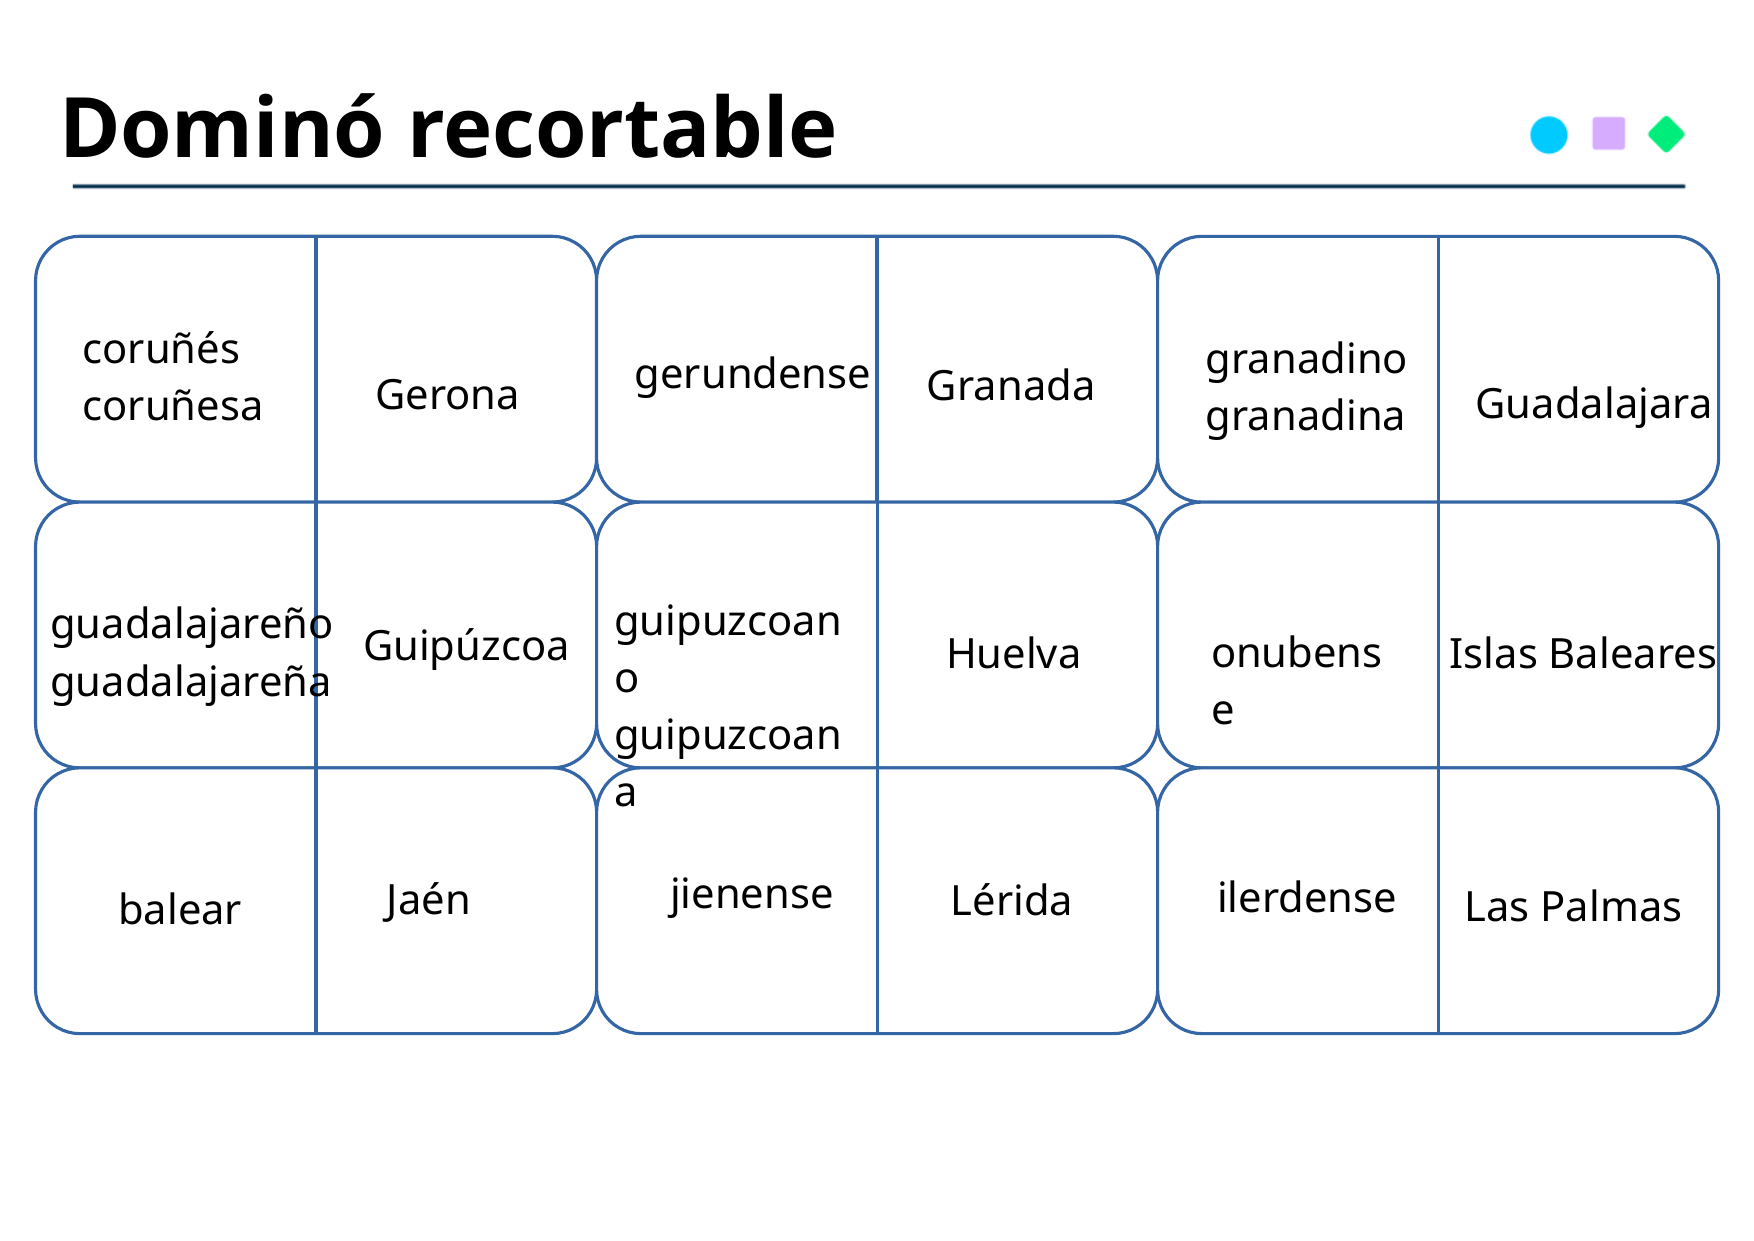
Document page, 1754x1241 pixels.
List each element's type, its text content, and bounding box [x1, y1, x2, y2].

text_box coruñés coruñesa [82, 318, 290, 423]
text_box granadino granadina [1191, 321, 1405, 440]
text_box gerundense [620, 336, 866, 404]
text_box [1440, 683, 1719, 1034]
text_box [35, 236, 314, 586]
text_box jienense [655, 856, 840, 923]
text_box Jaén [372, 862, 491, 929]
text_box Guadalajara [1460, 366, 1711, 433]
text_box Lérida [950, 870, 1085, 923]
text_box [318, 236, 878, 1034]
text_box Islas Baleares [1435, 616, 1723, 683]
text_box guadalajareño guadalajareña [35, 586, 326, 706]
text_box Granada [912, 348, 1098, 415]
text_box Gerona [360, 357, 568, 424]
text_box Las Palmas [1464, 876, 1690, 929]
text_box ilerdense [1217, 868, 1399, 920]
text_box [879, 236, 1439, 1034]
title Dominó recortable [59, 72, 975, 178]
text_box Guipúzcoa [348, 608, 574, 675]
picture [59, 88, 1695, 211]
text_box guipuzcoano guipuzcoana [614, 590, 856, 695]
text_box balear [118, 879, 252, 932]
text_box [35, 706, 317, 1034]
text_box onubense [1211, 622, 1405, 675]
text_box [1440, 236, 1719, 616]
text_box Huelva [931, 616, 1085, 683]
